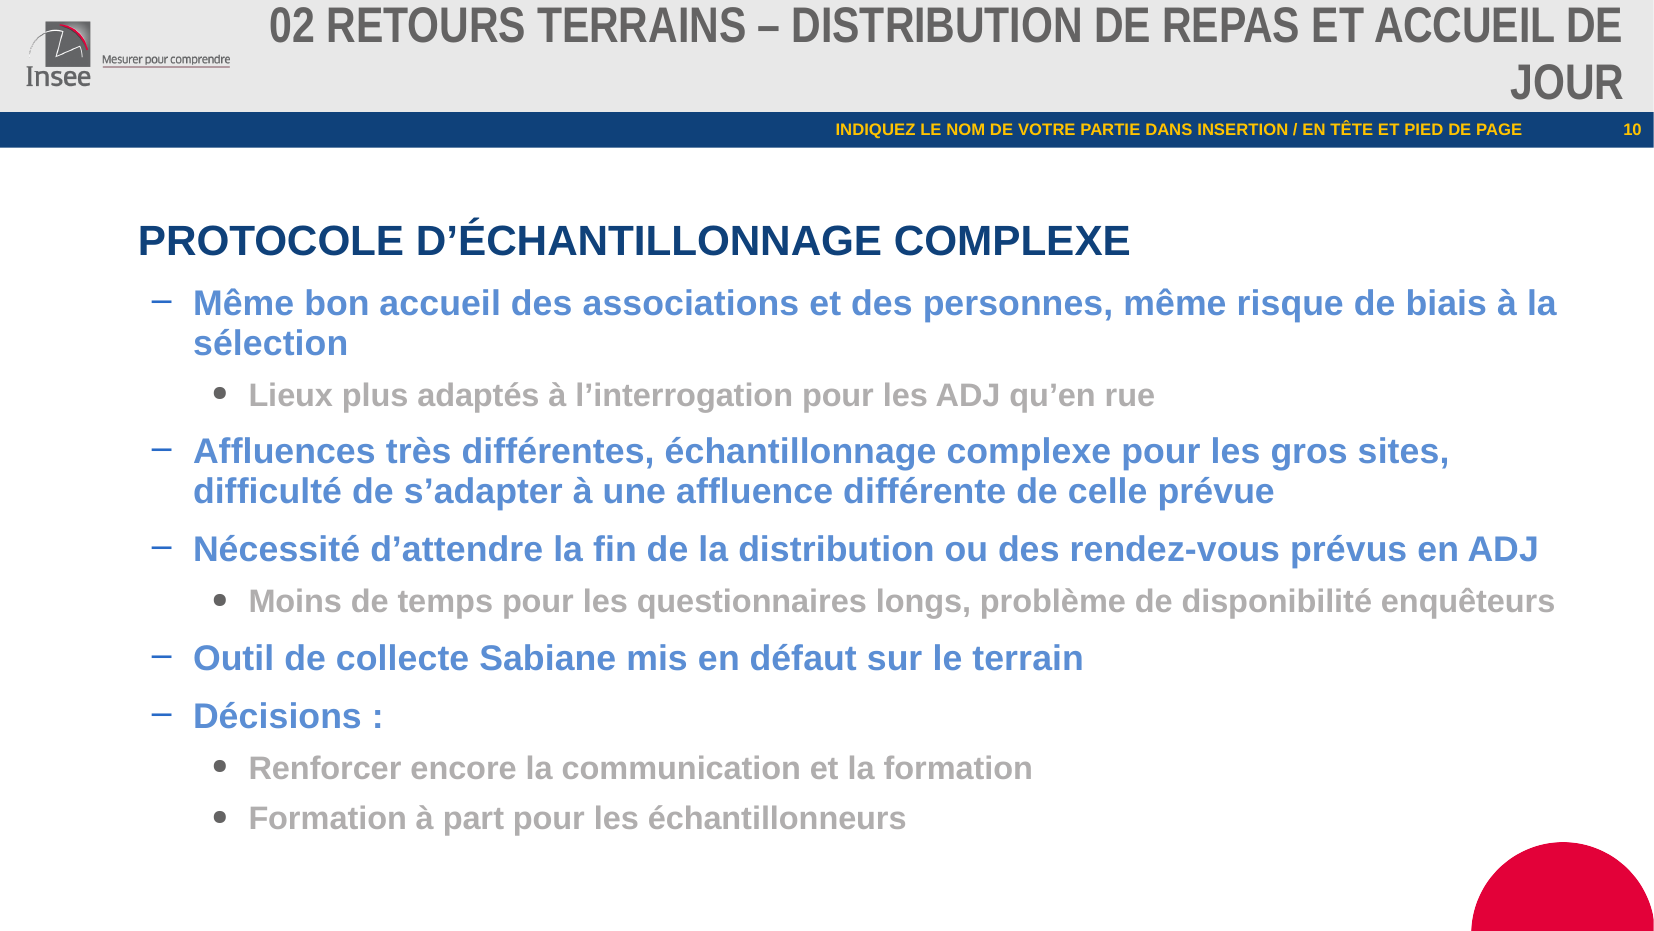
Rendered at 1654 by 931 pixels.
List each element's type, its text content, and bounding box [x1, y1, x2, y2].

picture [23, 0, 230, 89]
picture [1471, 842, 1654, 931]
title 02 RETOURS TERRAINS – DISTRIBution de repas et Accueil de Jour [265, 0, 1625, 111]
list Protocole d’échantillonnage complexe Même bon accueil des associations et des personnes, même risque de biais à la sélection Lieux plus adaptés à l’interrogation pour les ADJ qu’en rue Affluences très différentes, échantillonnage complexe pour les gros sites, difficulté de s’adapter à une affluence différente de celle prévue Nécessité d’attendre la fin de la distribution ou des rendez-vous prévus en ADJ Moins de temps pour les questionnaires longs, problème de disponibilité enquêteurs Outil de collecte Sabiane mis en défaut sur le terrain Décisions : Renforcer encore la communication et la formation Formation à part pour les échantillonneurs [82, 217, 1571, 861]
